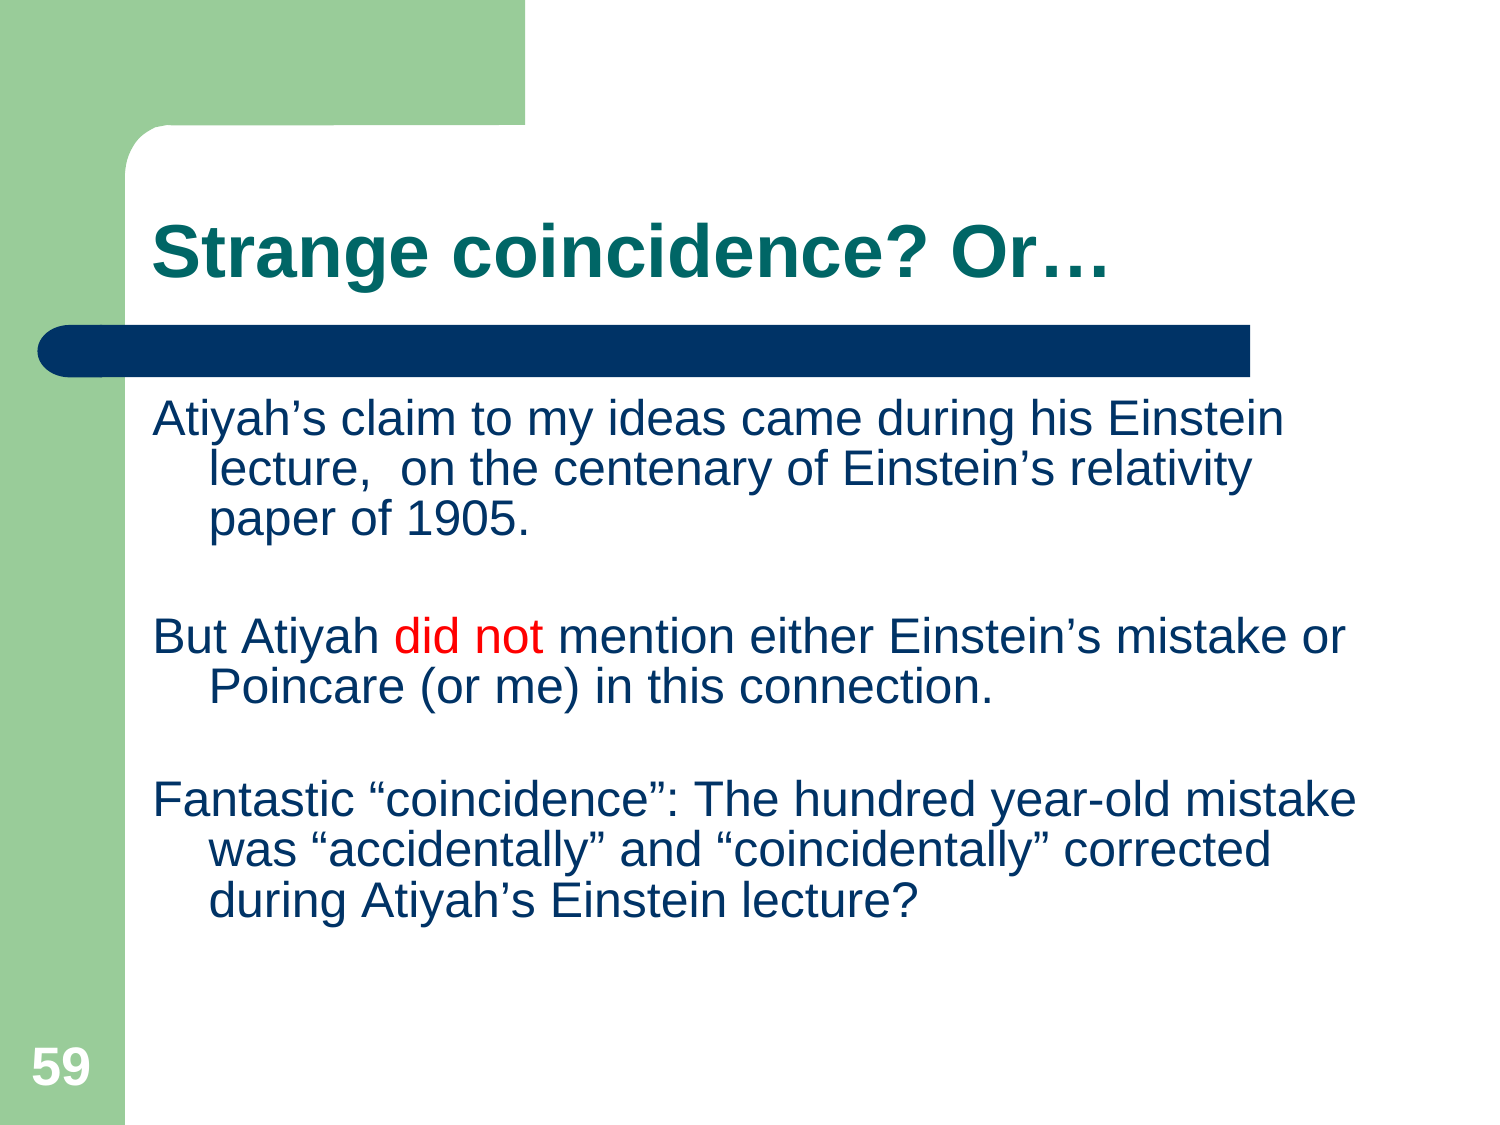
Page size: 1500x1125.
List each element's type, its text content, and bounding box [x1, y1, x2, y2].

list Atiyah’s claim to my ideas came during his Einstein lecture, on the centenary of Einstein’s relativity paper of 1905. But Atiyah did not mention either Einstein’s mistake or Poincare (or me) in this connection. Fantastic “coincidence”: The hundred year-old mistake was “accidentally” and “coincidentally” corrected during Atiyah’s Einstein lecture? [137, 387, 1400, 999]
title Strange coincidence? Or… [136, 136, 1414, 301]
